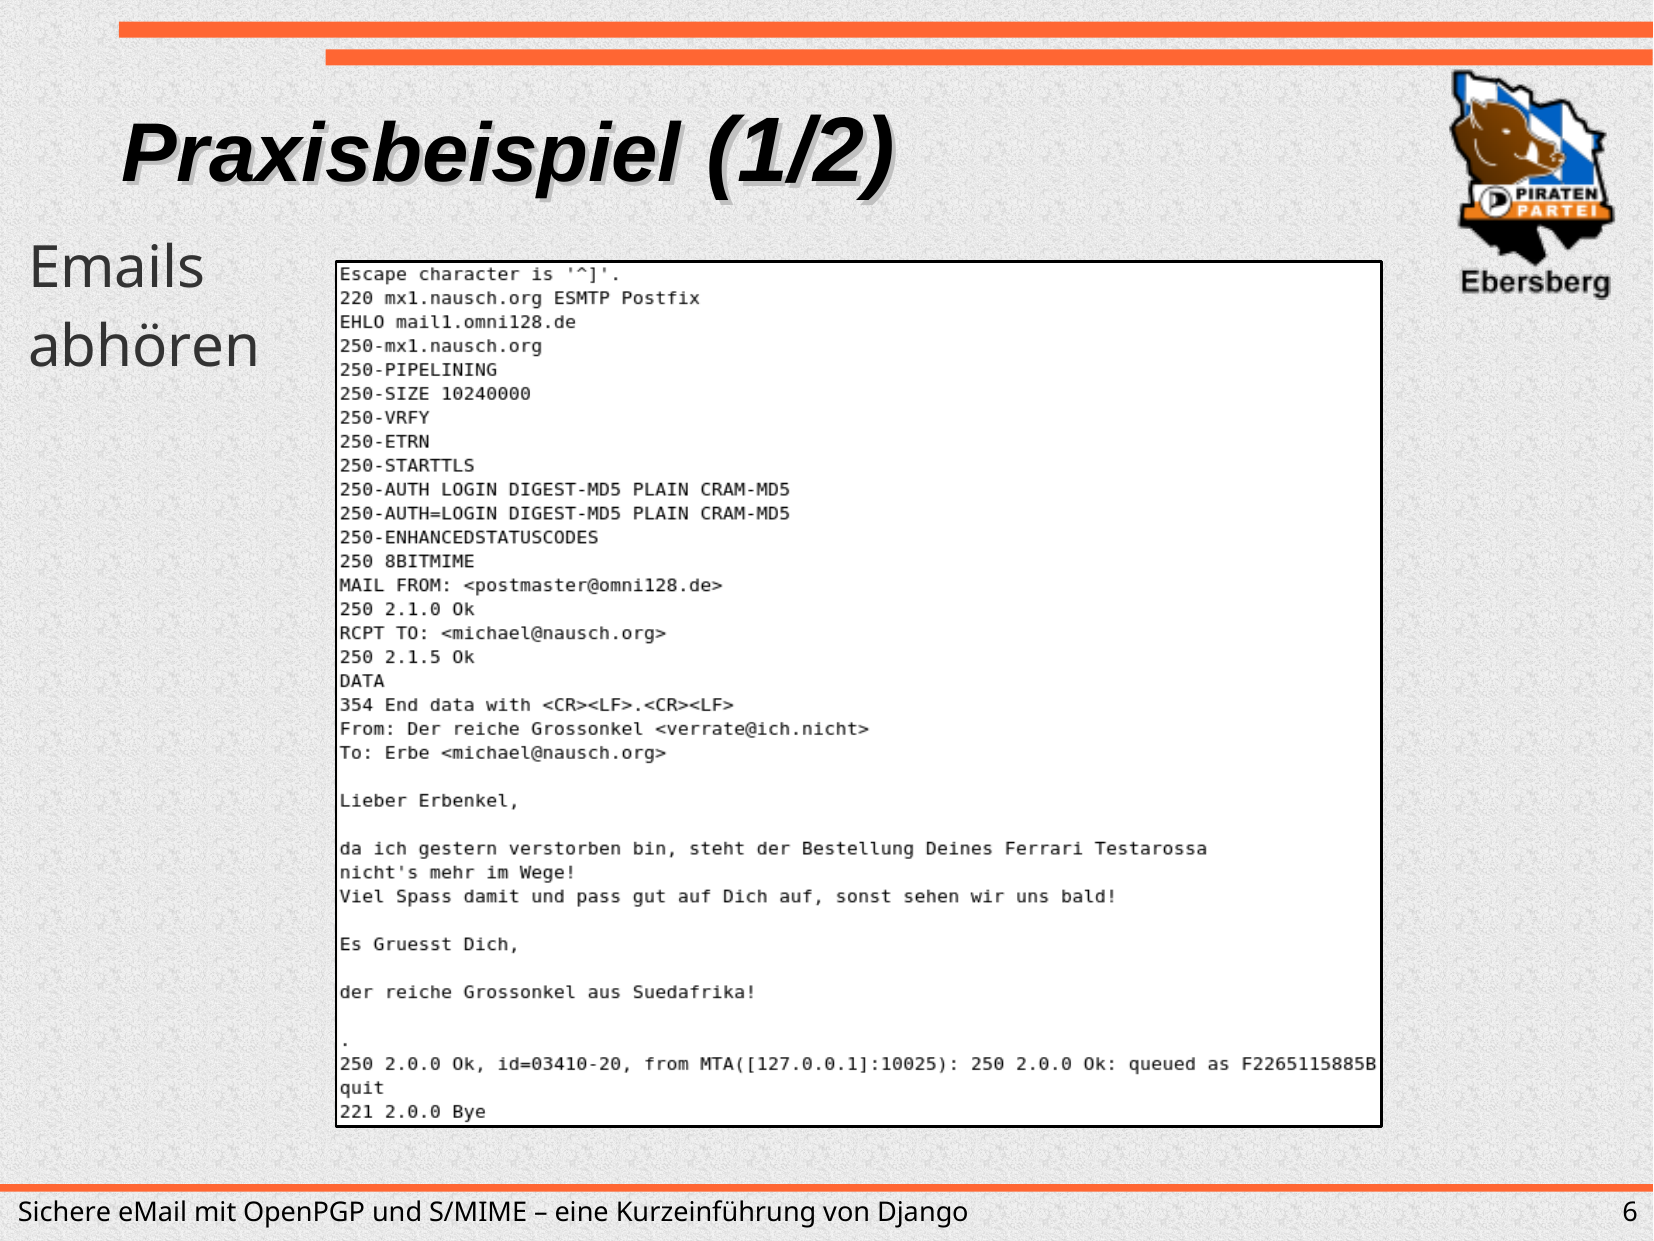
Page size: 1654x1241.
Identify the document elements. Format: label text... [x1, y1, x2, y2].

list Emails abhören [10, 225, 526, 402]
title Praxisbeispiel (1/2) [121, 46, 1534, 254]
picture [0, 0, 1654, 1241]
